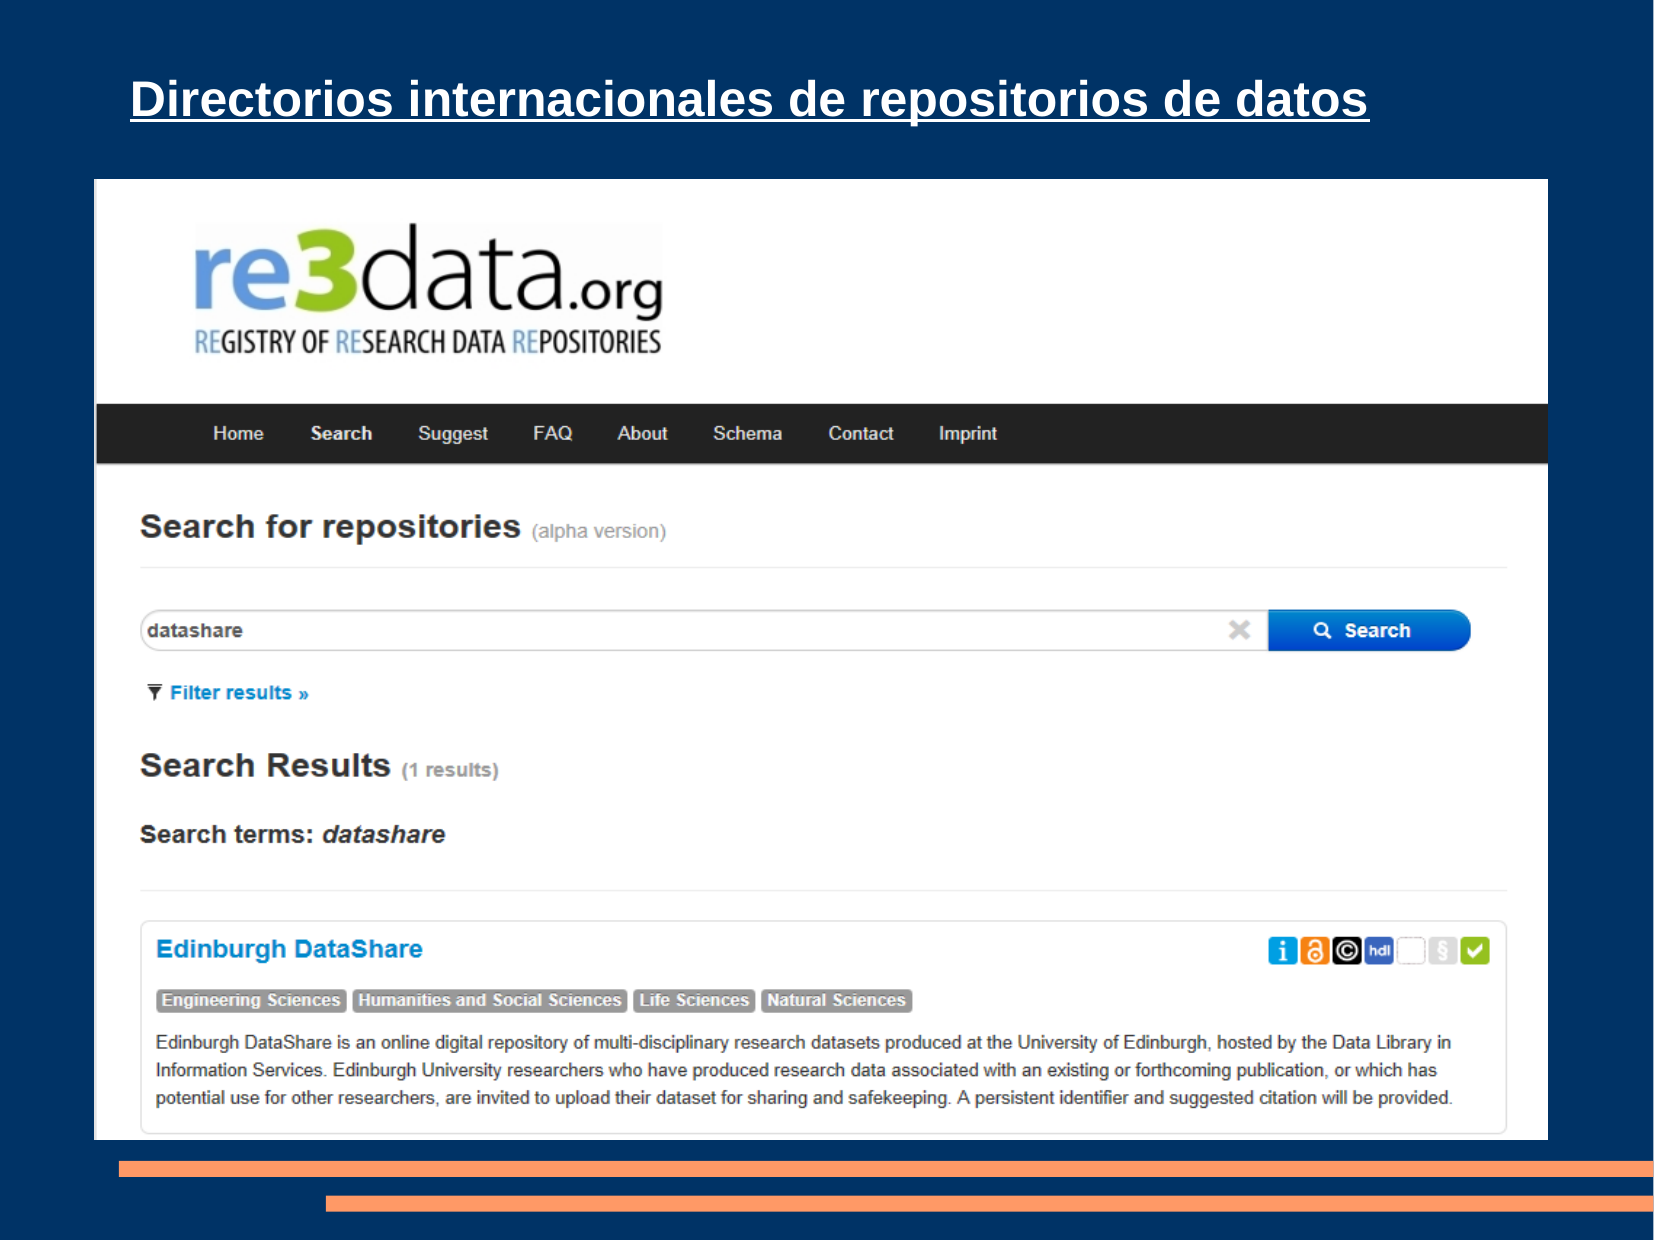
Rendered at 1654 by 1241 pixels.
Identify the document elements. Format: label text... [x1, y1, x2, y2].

picture [94, 179, 1548, 1140]
text_box Directorios internacionales de repositorios de datos [129, 70, 1370, 179]
